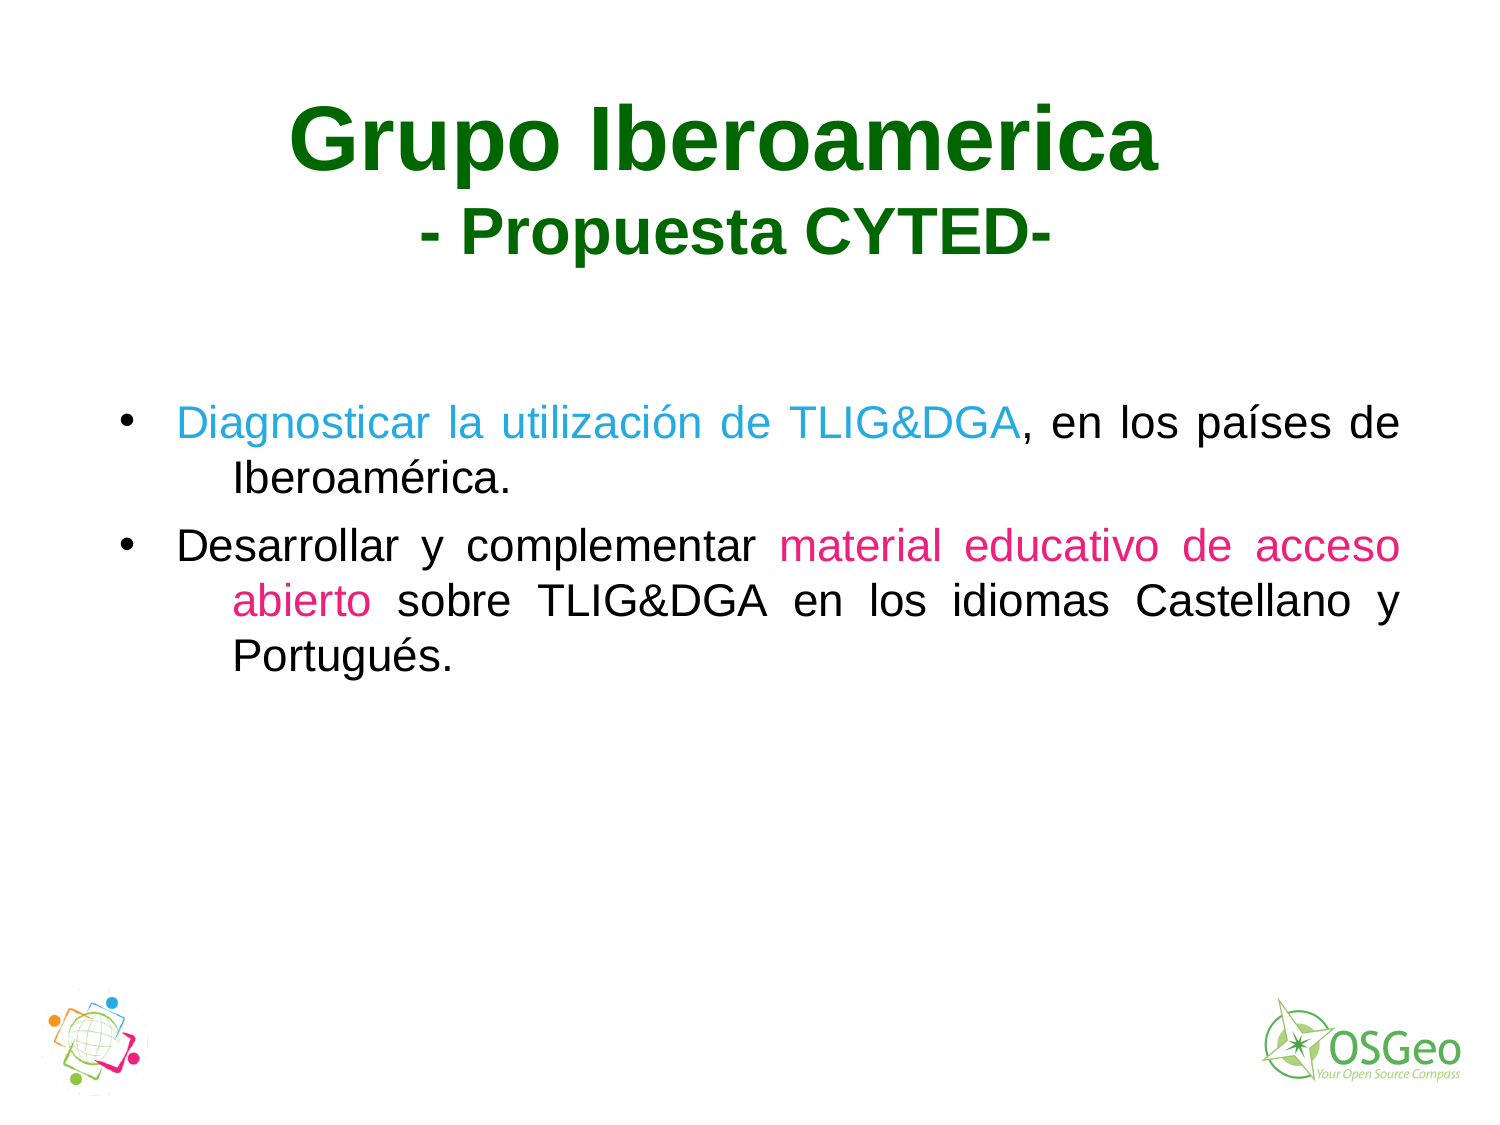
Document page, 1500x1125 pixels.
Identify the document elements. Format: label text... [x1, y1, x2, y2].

text_box Grupo Iberoamerica - Propuesta CYTED- [61, 70, 1412, 236]
picture [1261, 997, 1463, 1085]
text_box Diagnosticar la utilización de TLIG&DGA, en los países de Iberoamérica. Desarrollar y complementar material educativo de acceso abierto sobre TLIG&DGA en los idiomas Castellano y Portugués. [105, 384, 1417, 784]
picture [40, 987, 148, 1096]
